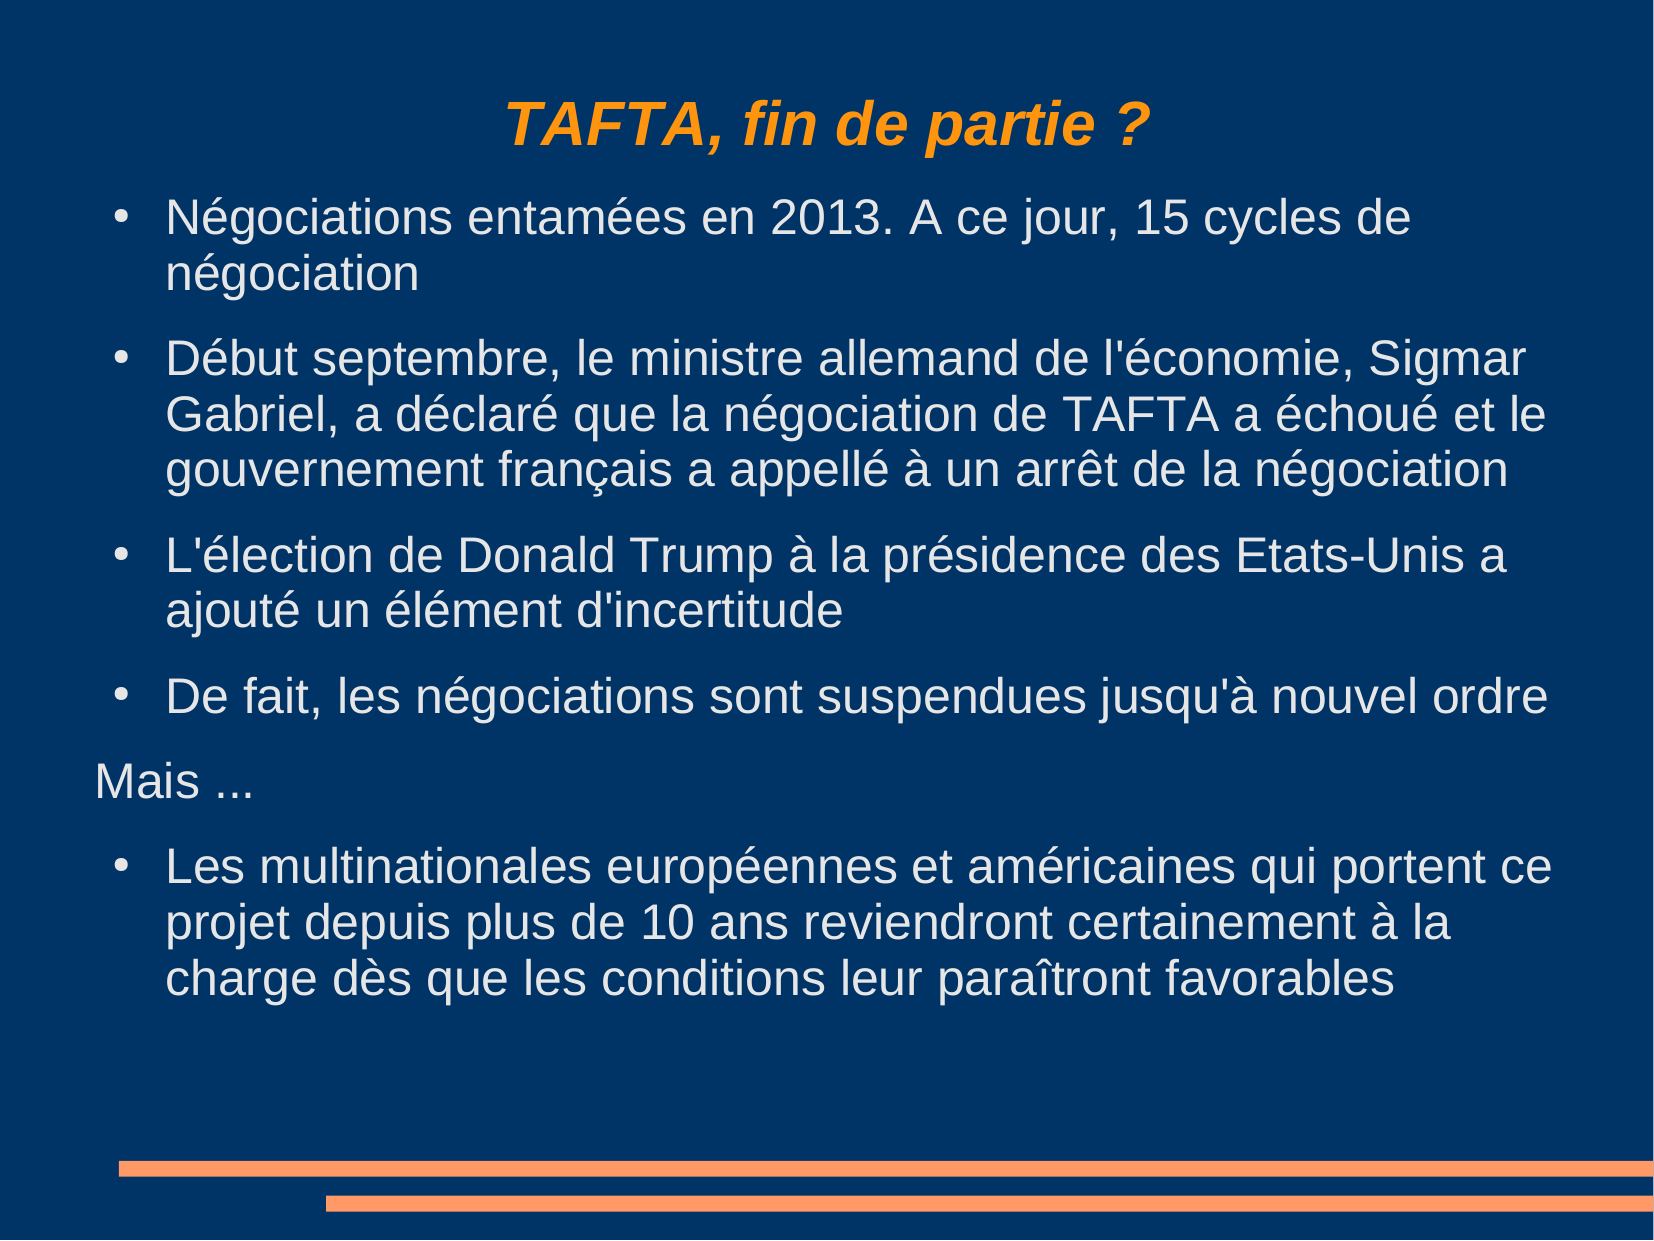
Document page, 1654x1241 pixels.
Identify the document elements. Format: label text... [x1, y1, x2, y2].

list Négociations entamées en 2013. A ce jour, 15 cycles de négociation Début septembre, le ministre allemand de l'économie, Sigmar Gabriel, a déclaré que la négociation de TAFTA a échoué et le gouvernement français a appellé à un arrêt de la négociation L'élection de Donald Trump à la présidence des Etats-Unis a ajouté un élément d'incertitude De fait, les négociations sont suspendues jusqu'à nouvel ordre Mais ... Les multinationales européennes et américaines qui portent ce projet depuis plus de 10 ans reviendront certainement à la charge dès que les conditions leur paraîtront favorables [94, 188, 1595, 1006]
title TAFTA, fin de partie ? [121, 46, 1534, 188]
